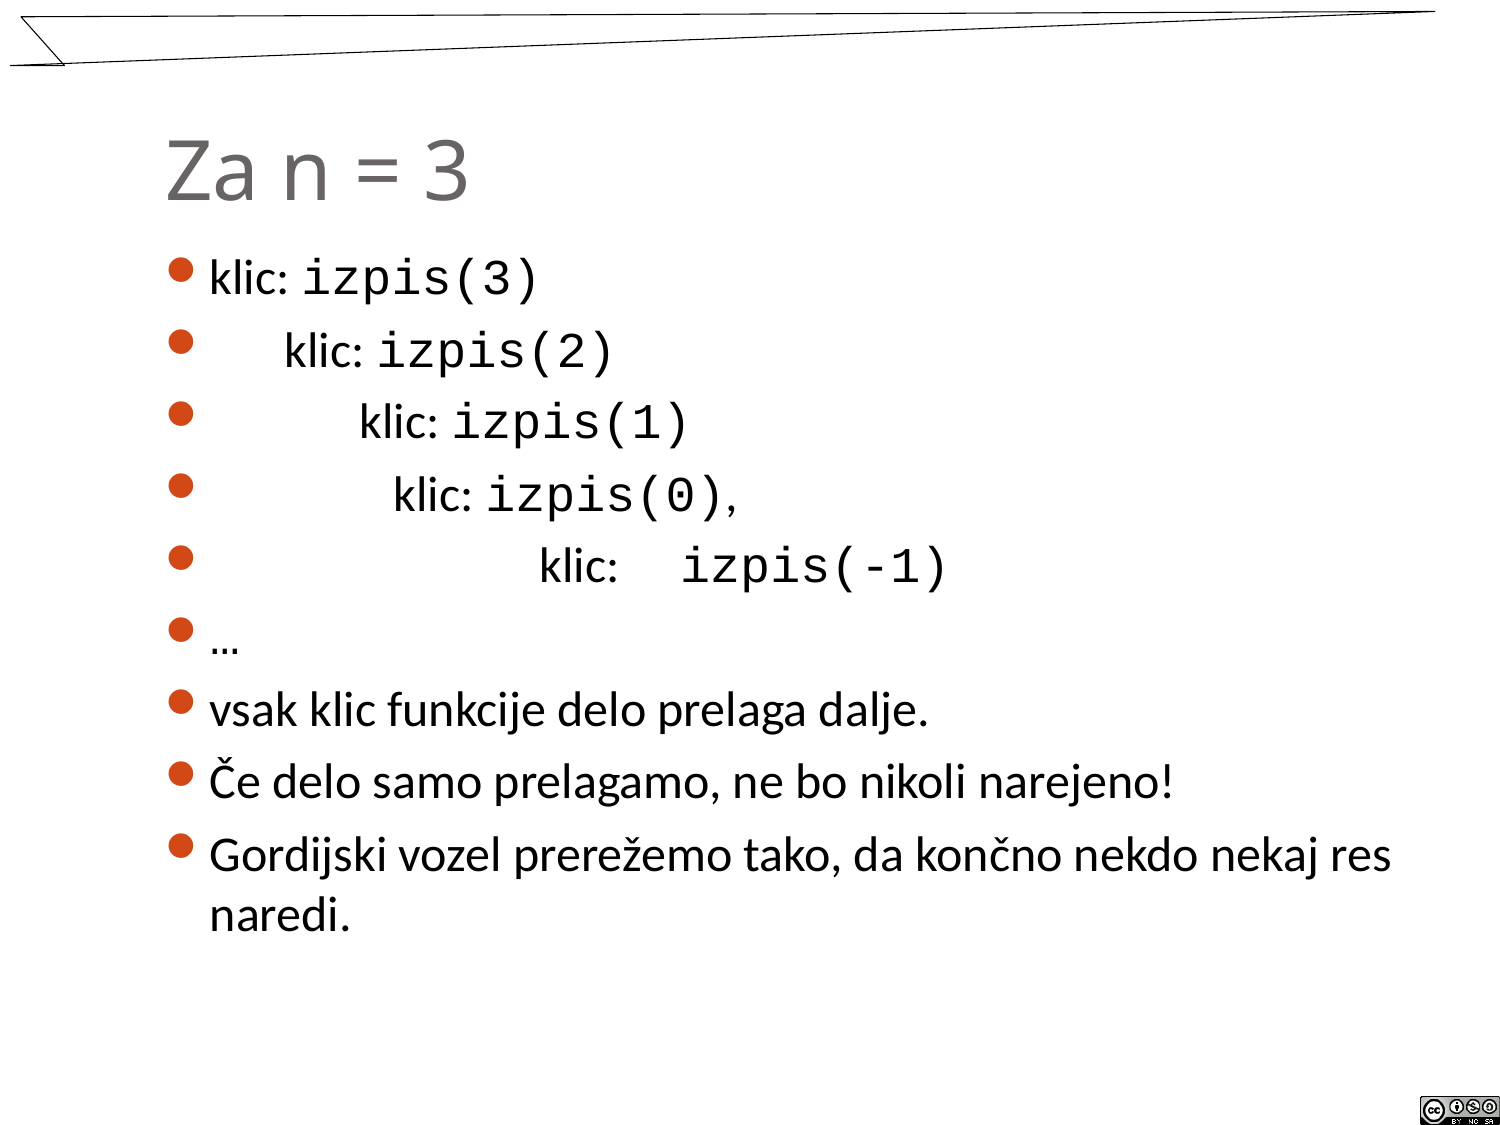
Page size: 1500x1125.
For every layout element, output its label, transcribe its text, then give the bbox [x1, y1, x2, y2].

title Za n = 3 [150, 45, 1425, 233]
picture [1420, 1096, 1500, 1125]
list klic: izpis(3) klic: izpis(2) klic: izpis(1) klic: izpis(0), klic: izpis(-1) … vsak klic funkcije delo prelaga dalje. Če delo samo prelagamo, ne bo nikoli narejeno! Gordijski vozel prerežemo tako, da končno nekdo nekaj res naredi. [150, 237, 1425, 988]
